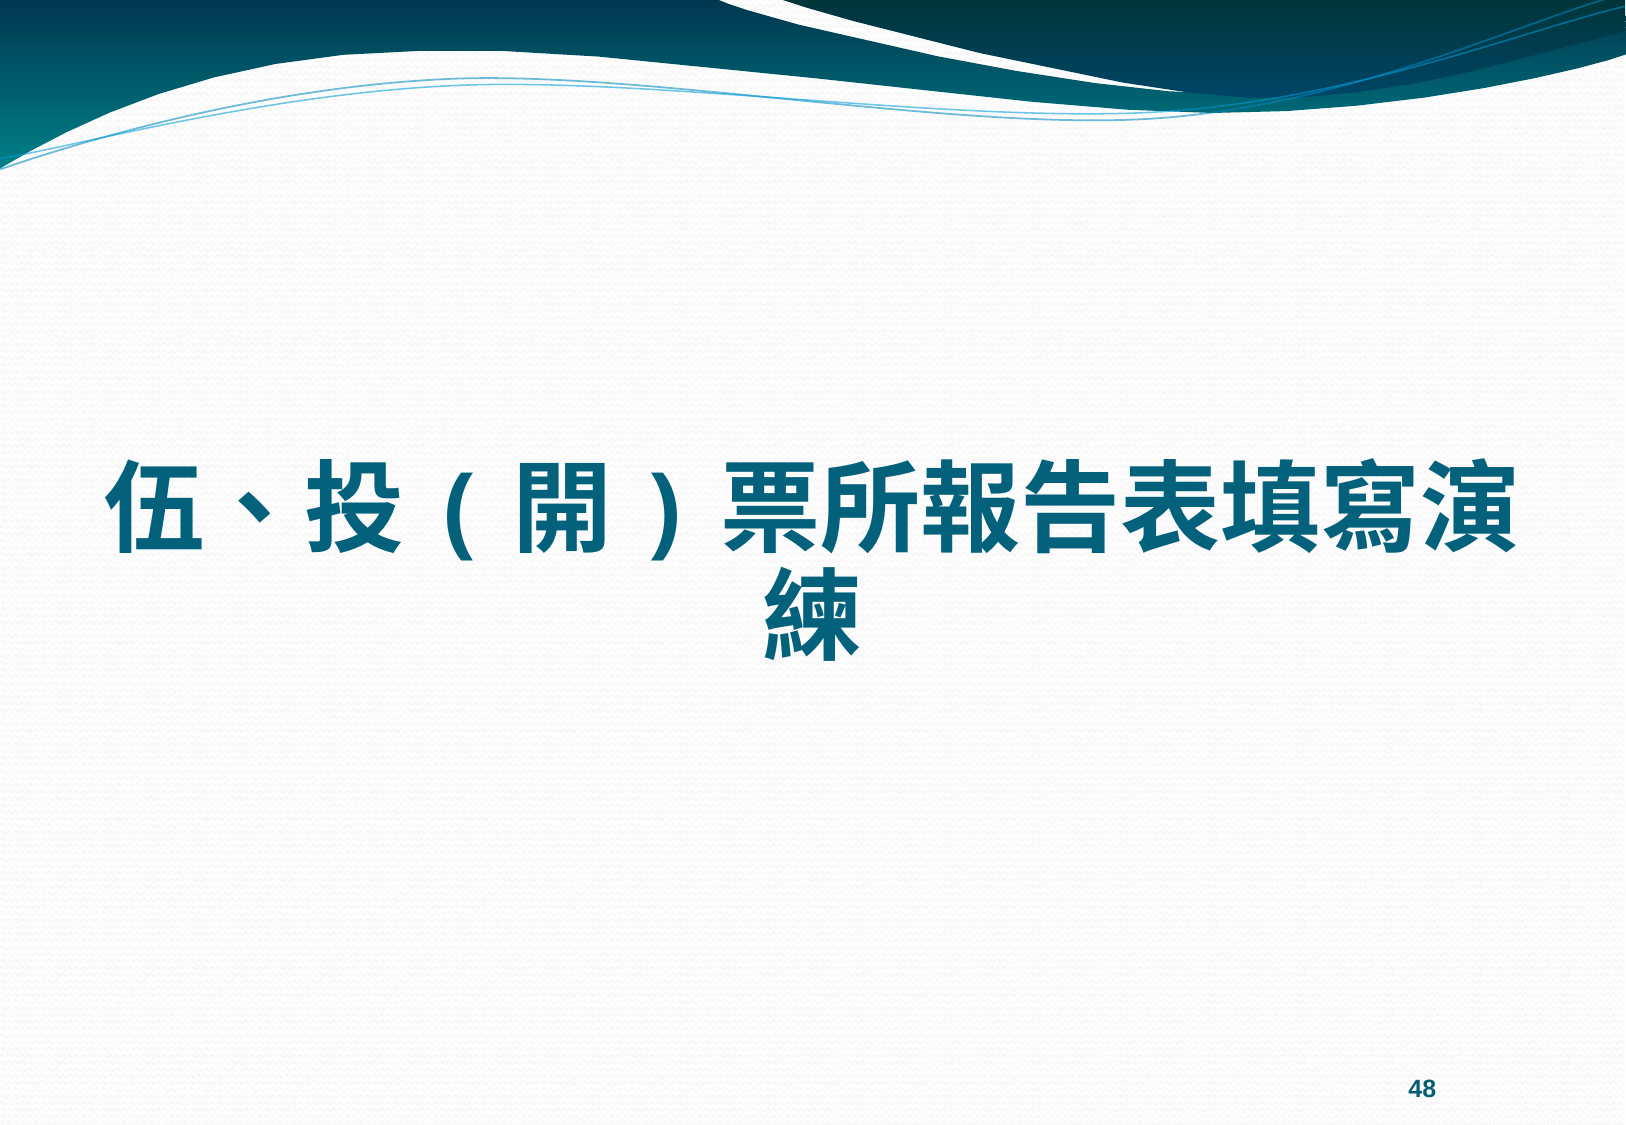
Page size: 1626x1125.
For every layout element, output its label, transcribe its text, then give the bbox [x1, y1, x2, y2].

text_box 48 [1408, 1042, 1544, 1103]
list 伍、投(開)票所報告表填寫演練 [81, 77, 1544, 1055]
